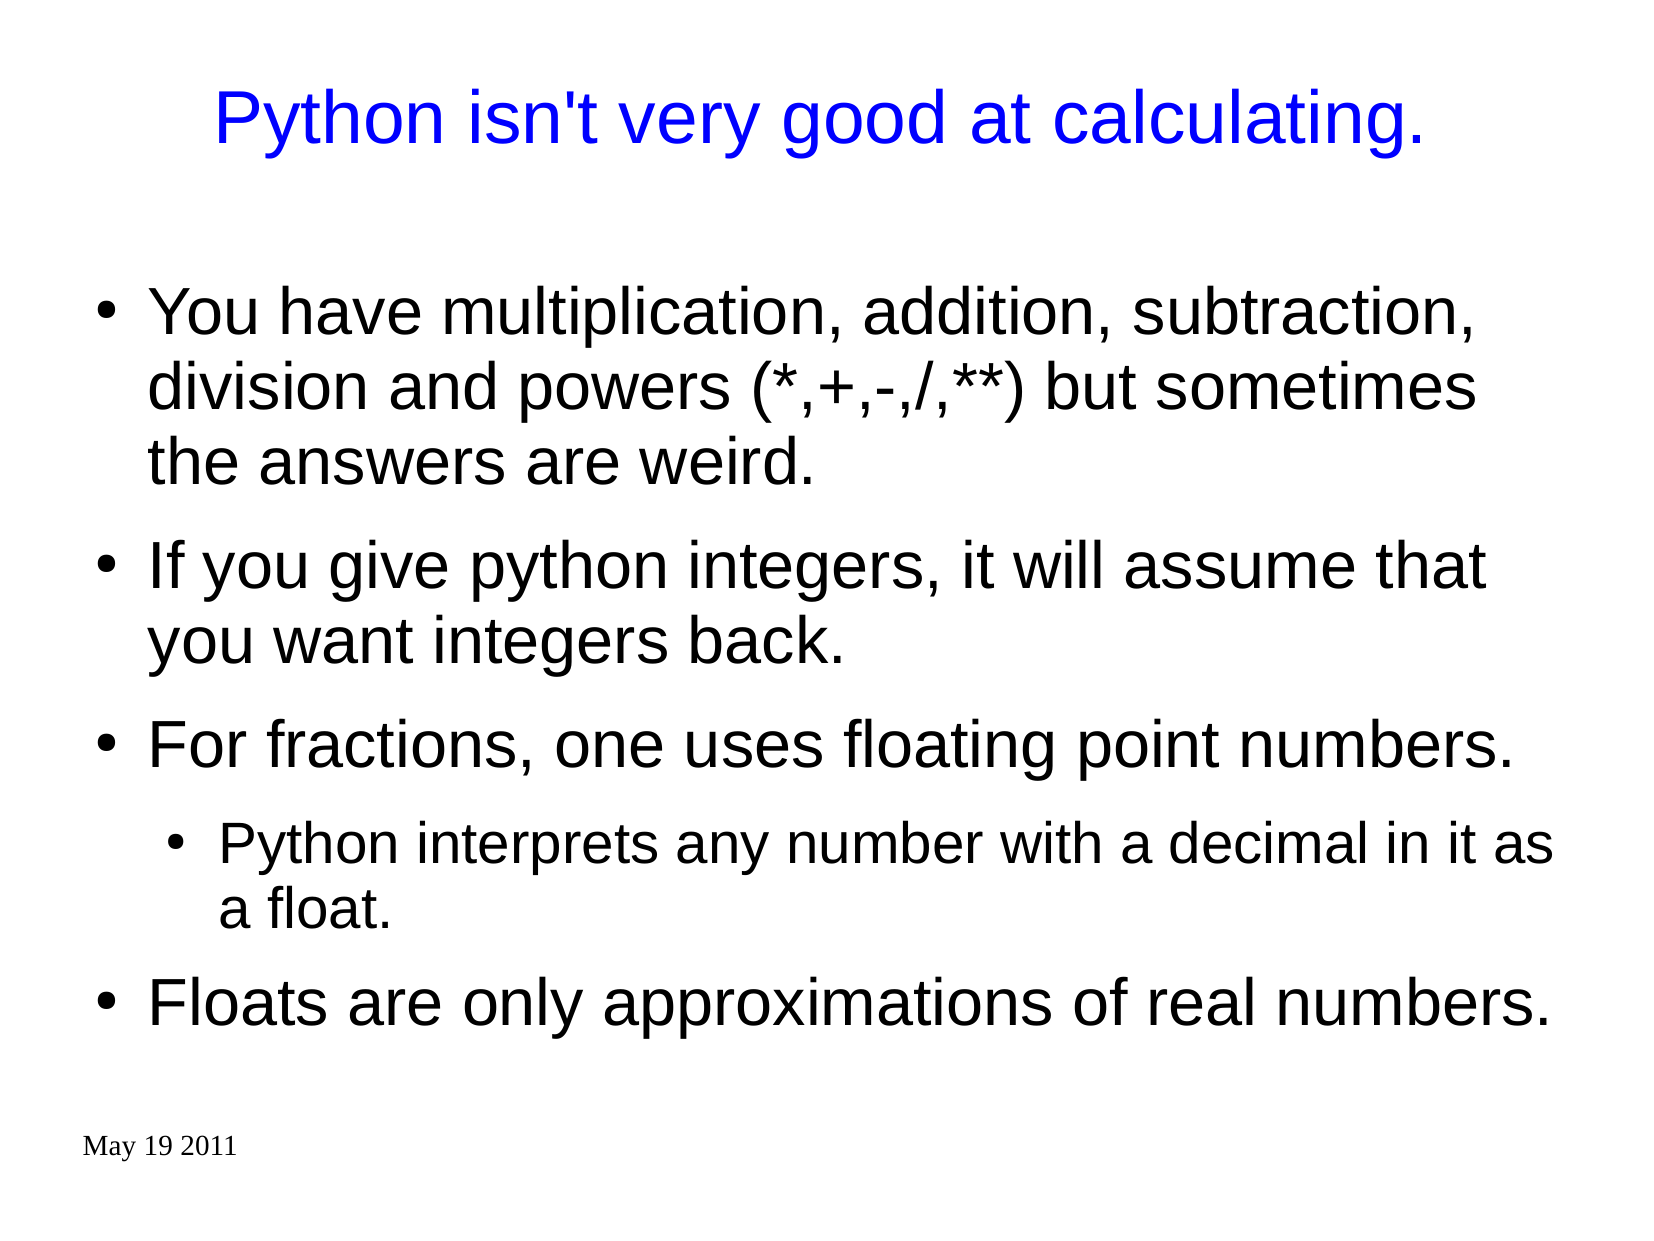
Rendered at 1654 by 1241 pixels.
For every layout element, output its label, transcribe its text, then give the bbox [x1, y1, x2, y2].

list You have multiplication, addition, subtraction, division and powers (*,+,-,/,**) but sometimes the answers are weird. If you give python integers, it will assume that you want integers back. For fractions, one uses floating point numbers. Python interprets any number with a decimal in it as a float. Floats are only approximations of real numbers. [76, 274, 1565, 1093]
title Python isn't very good at calculating. [76, 58, 1565, 178]
